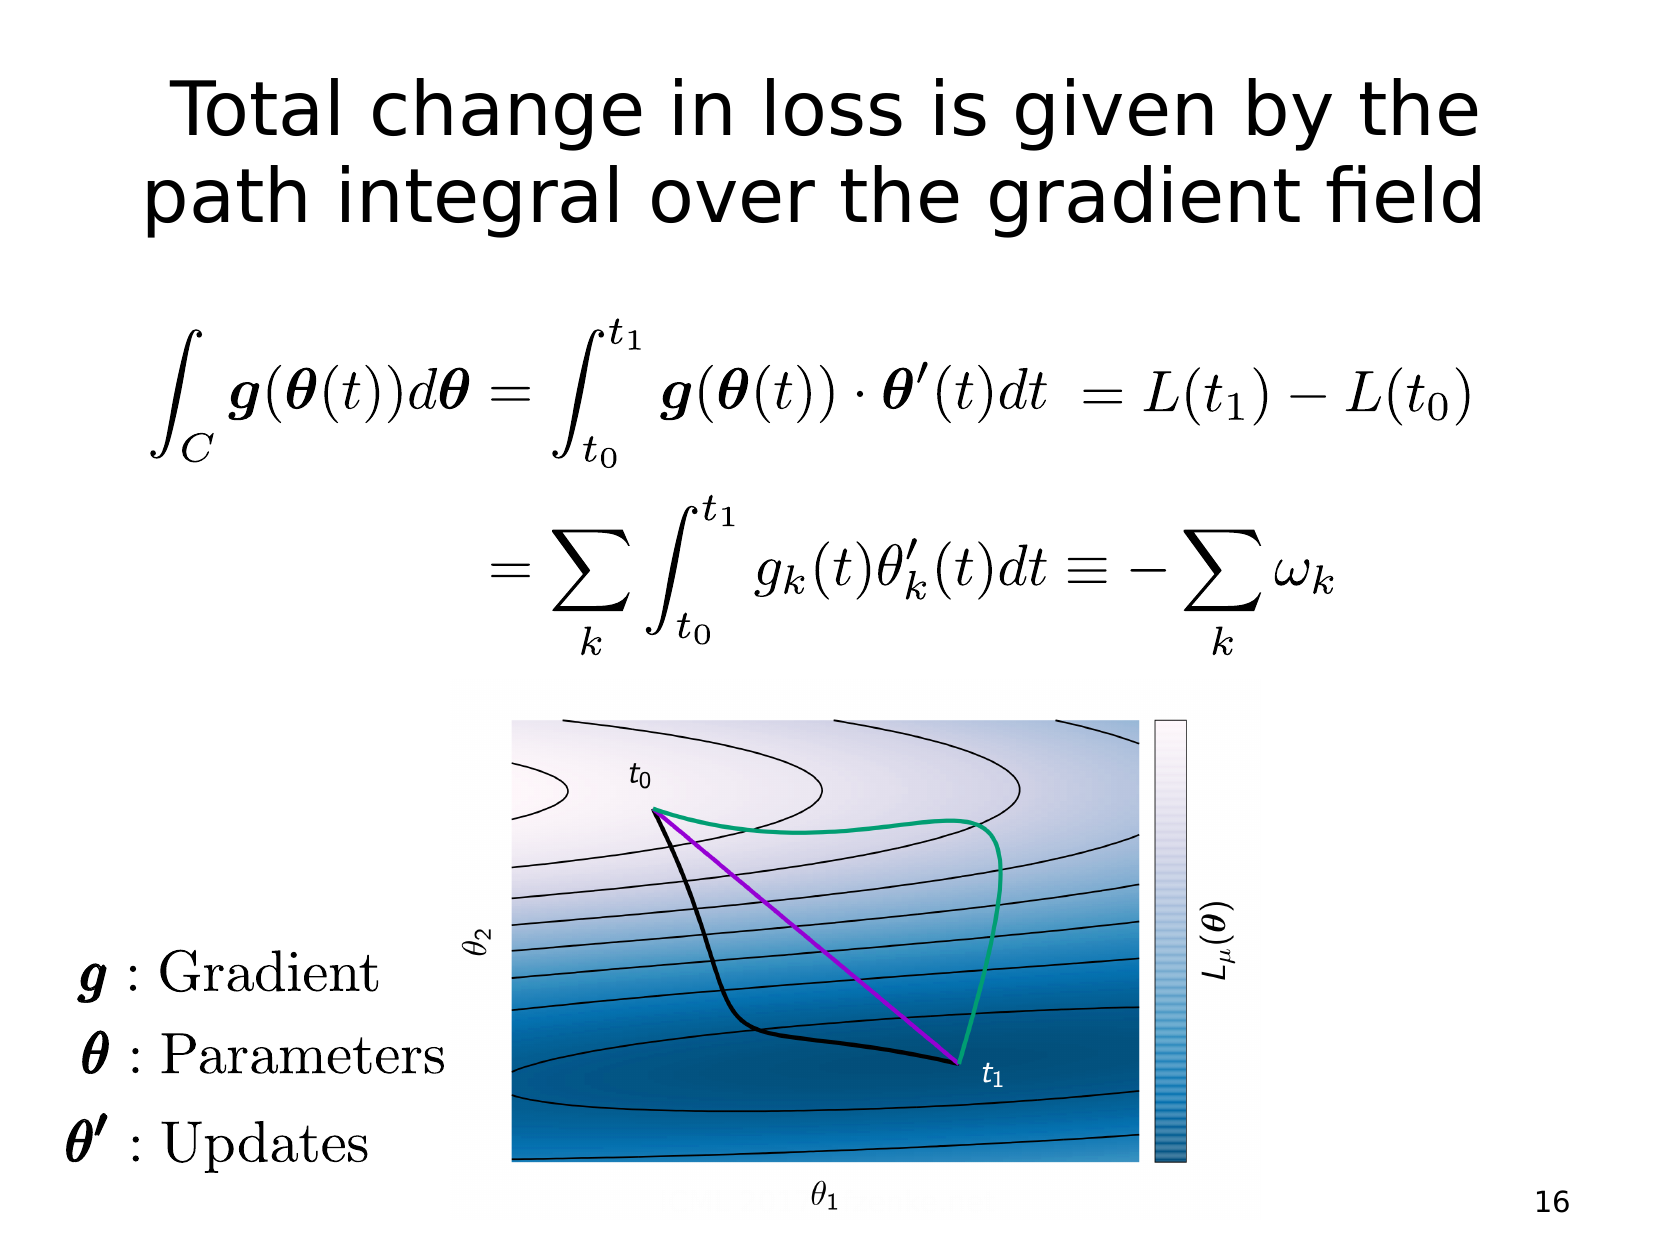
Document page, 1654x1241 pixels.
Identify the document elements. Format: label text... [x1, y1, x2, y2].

text_box [63, 1113, 370, 1173]
title Total change in loss is given by the path integral over the gradient field [82, 45, 1571, 260]
text_box [146, 318, 1049, 469]
text_box [1080, 367, 1476, 426]
text_box [76, 949, 382, 1003]
text_box [79, 1030, 446, 1074]
picture [450, 679, 1261, 1220]
text_box [487, 494, 1336, 656]
